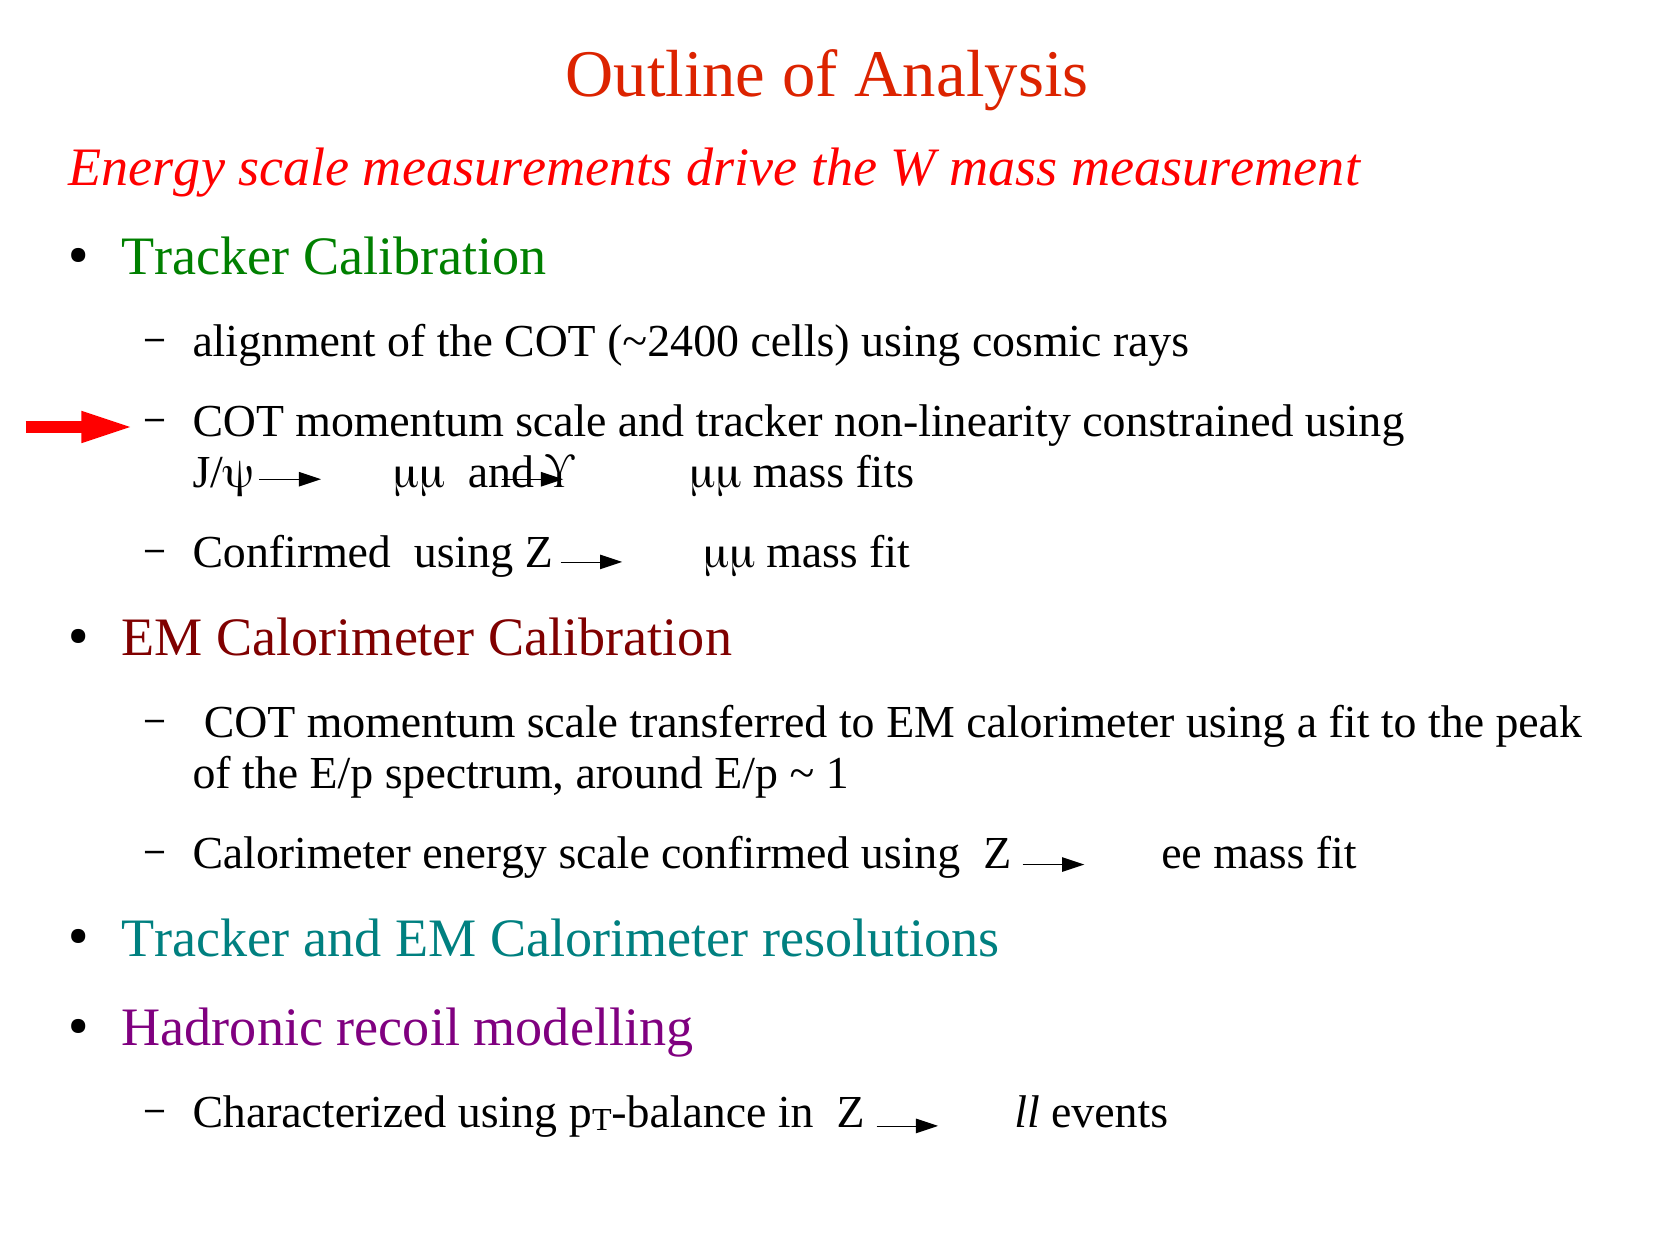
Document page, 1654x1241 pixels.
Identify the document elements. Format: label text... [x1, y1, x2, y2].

list Energy scale measurements drive the W mass measurement Tracker Calibration alignment of the COT (~2400 cells) using cosmic rays COT momentum scale and tracker non-linearity constrained using J/ψ μμ and ϒ μμ mass fits Confirmed using Z μμ mass fit EM Calorimeter Calibration COT momentum scale transferred to EM calorimeter using a fit to the peak of the E/p spectrum, around E/p ~ 1 Calorimeter energy scale confirmed using Z ee mass fit Tracker and EM Calorimeter resolutions Hadronic recoil modelling Characterized using pT-balance in Z ll events [50, 136, 1597, 1229]
title Outline of Analysis [121, 20, 1534, 127]
